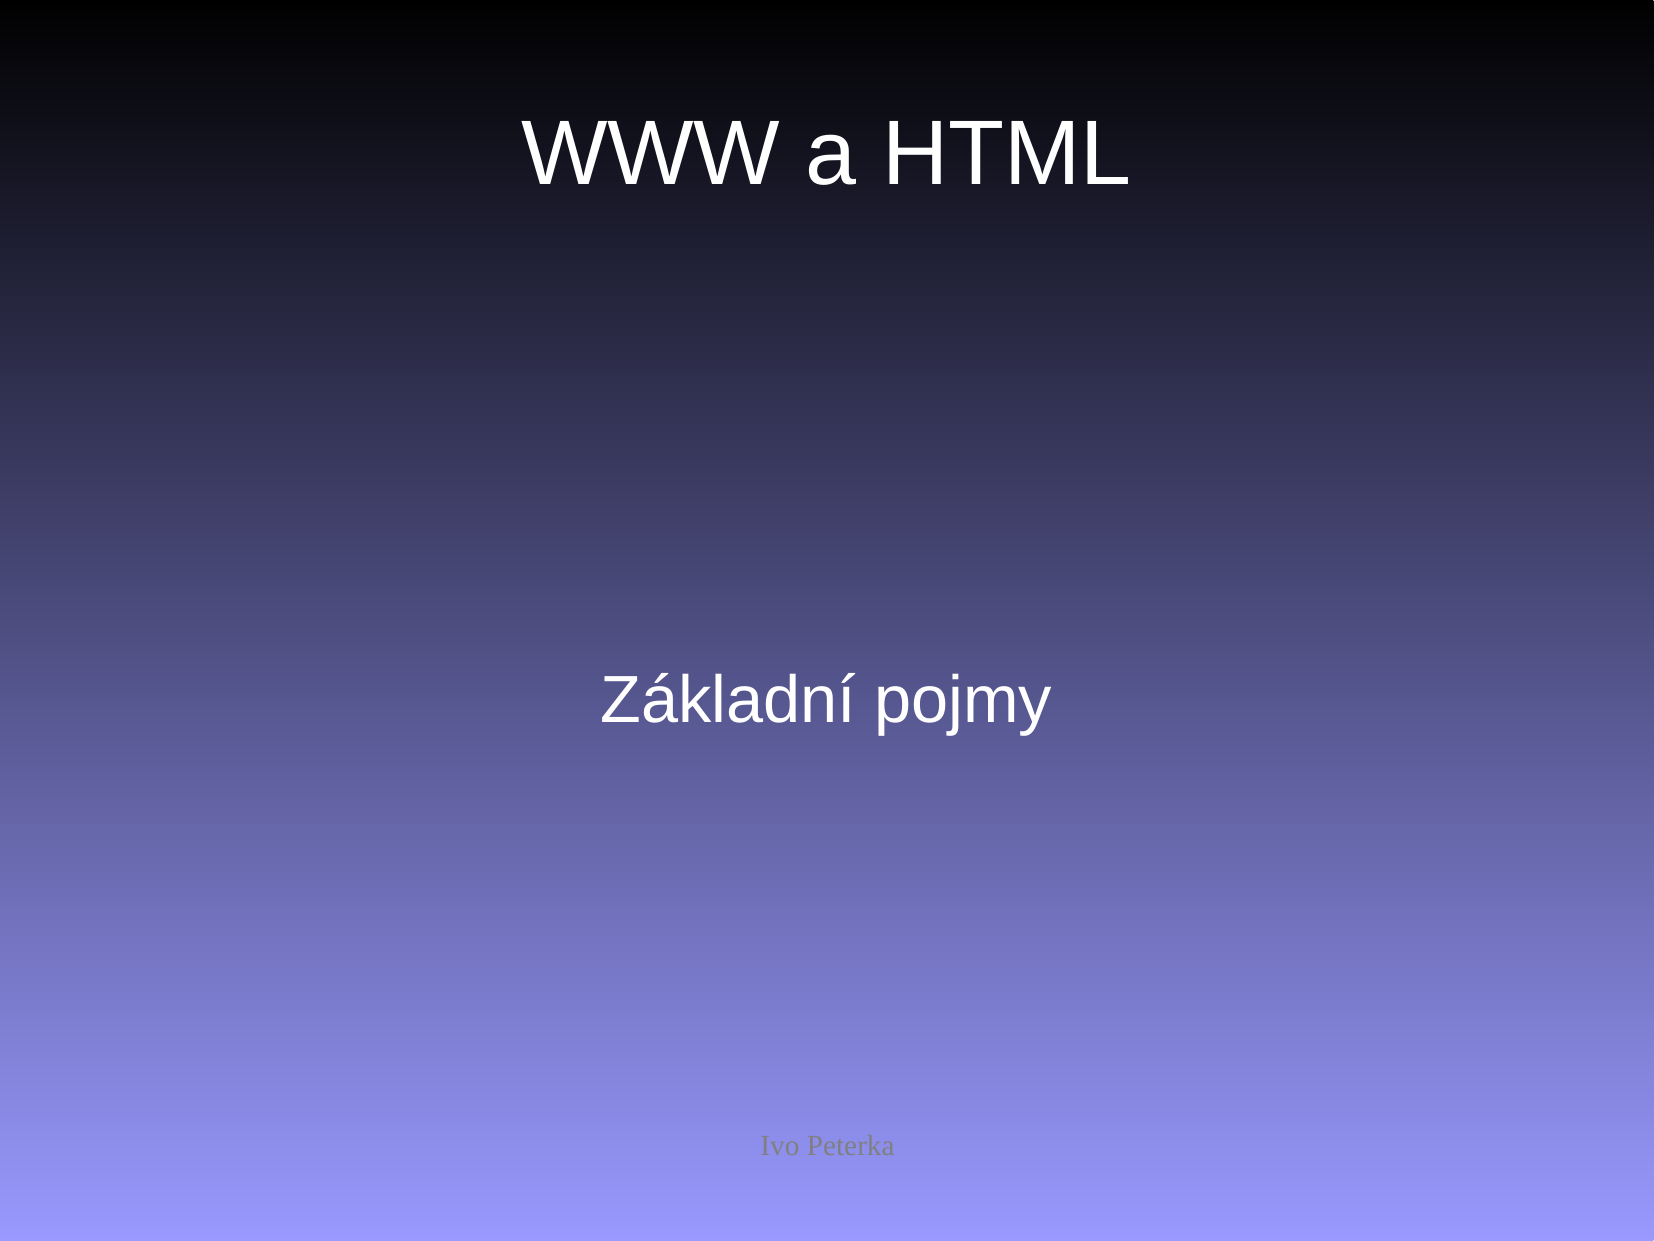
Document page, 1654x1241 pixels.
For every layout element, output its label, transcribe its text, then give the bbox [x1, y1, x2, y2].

text_box Základní pojmy [82, 290, 1571, 1109]
title WWW a HTML [82, 49, 1571, 290]
